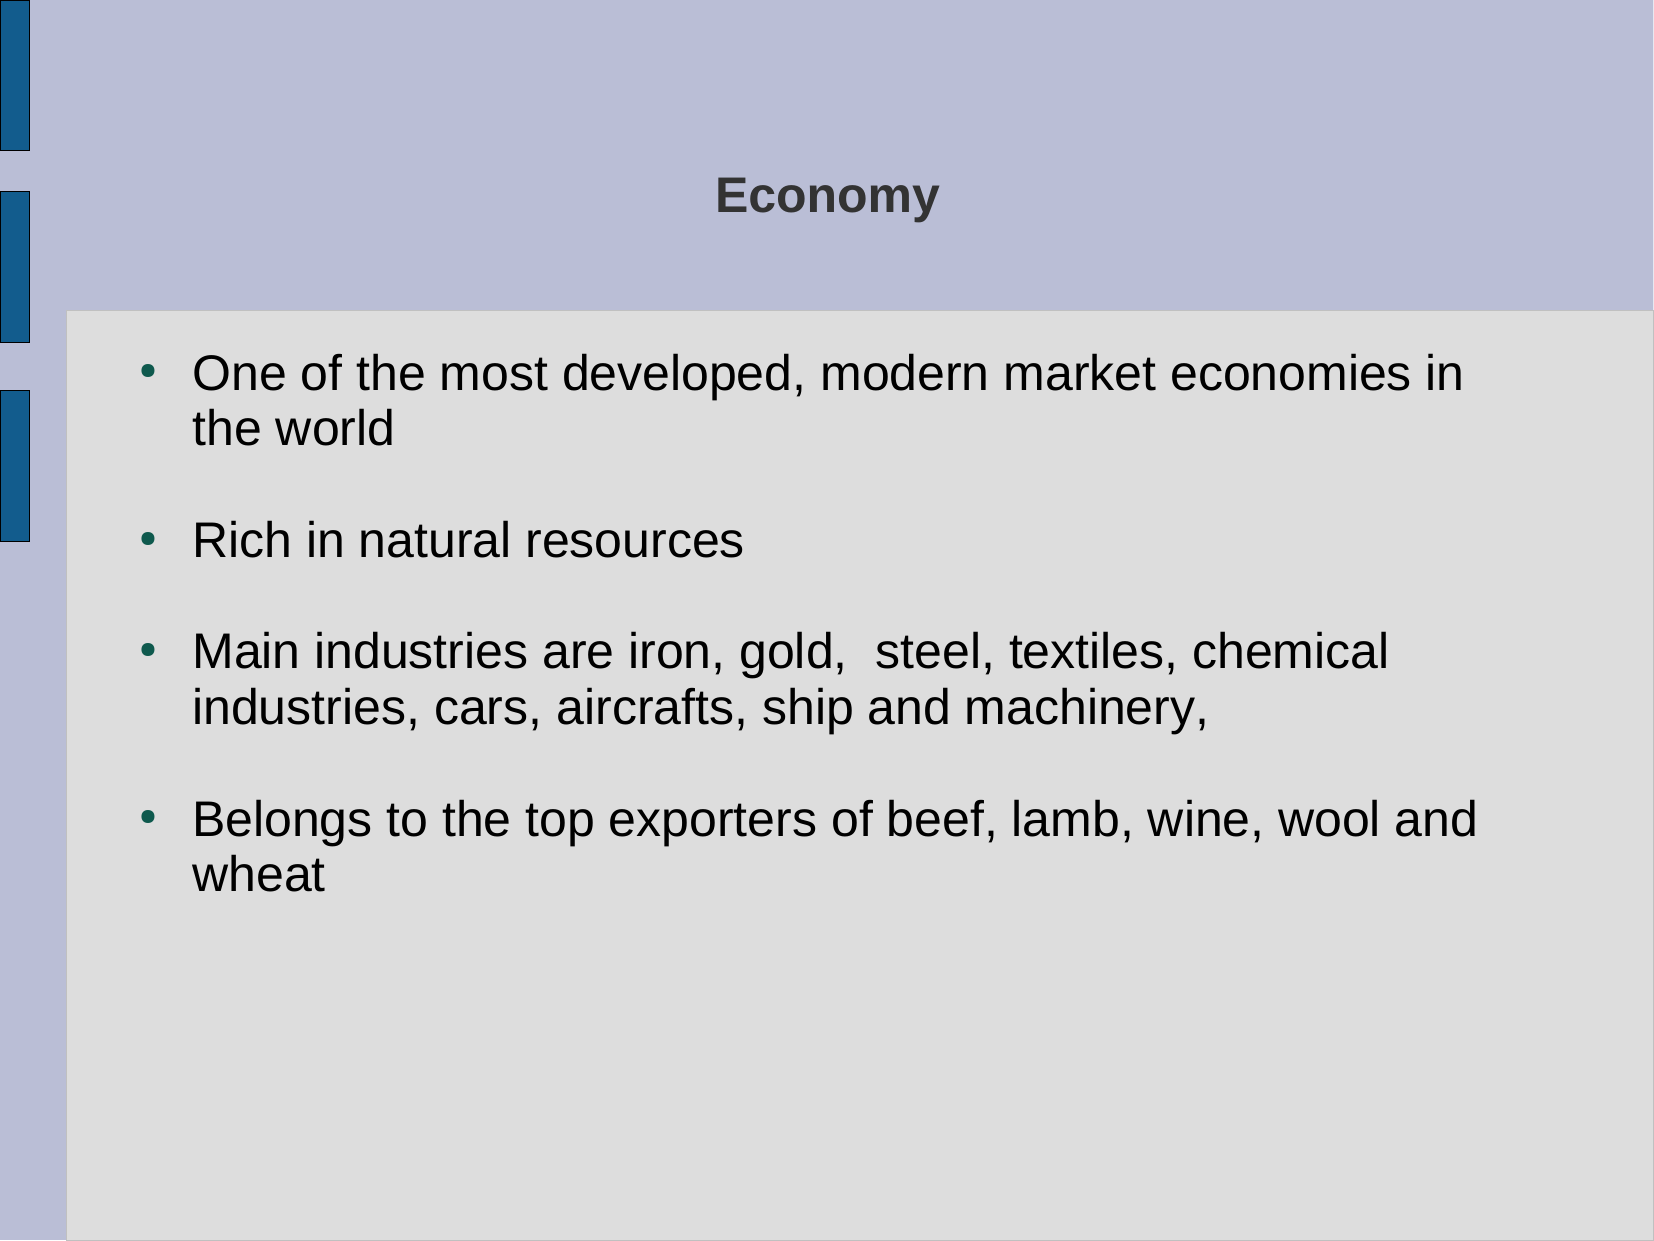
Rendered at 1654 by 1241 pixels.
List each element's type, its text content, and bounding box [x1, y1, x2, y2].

title Economy [121, 91, 1534, 299]
list One of the most developed, modern market economies in the world Rich in natural resources Main industries are iron, gold, steel, textiles, chemical industries, cars, aircrafts, ship and machinery, Belongs to the top exporters of beef, lamb, wine, wool and wheat [121, 344, 1534, 1127]
